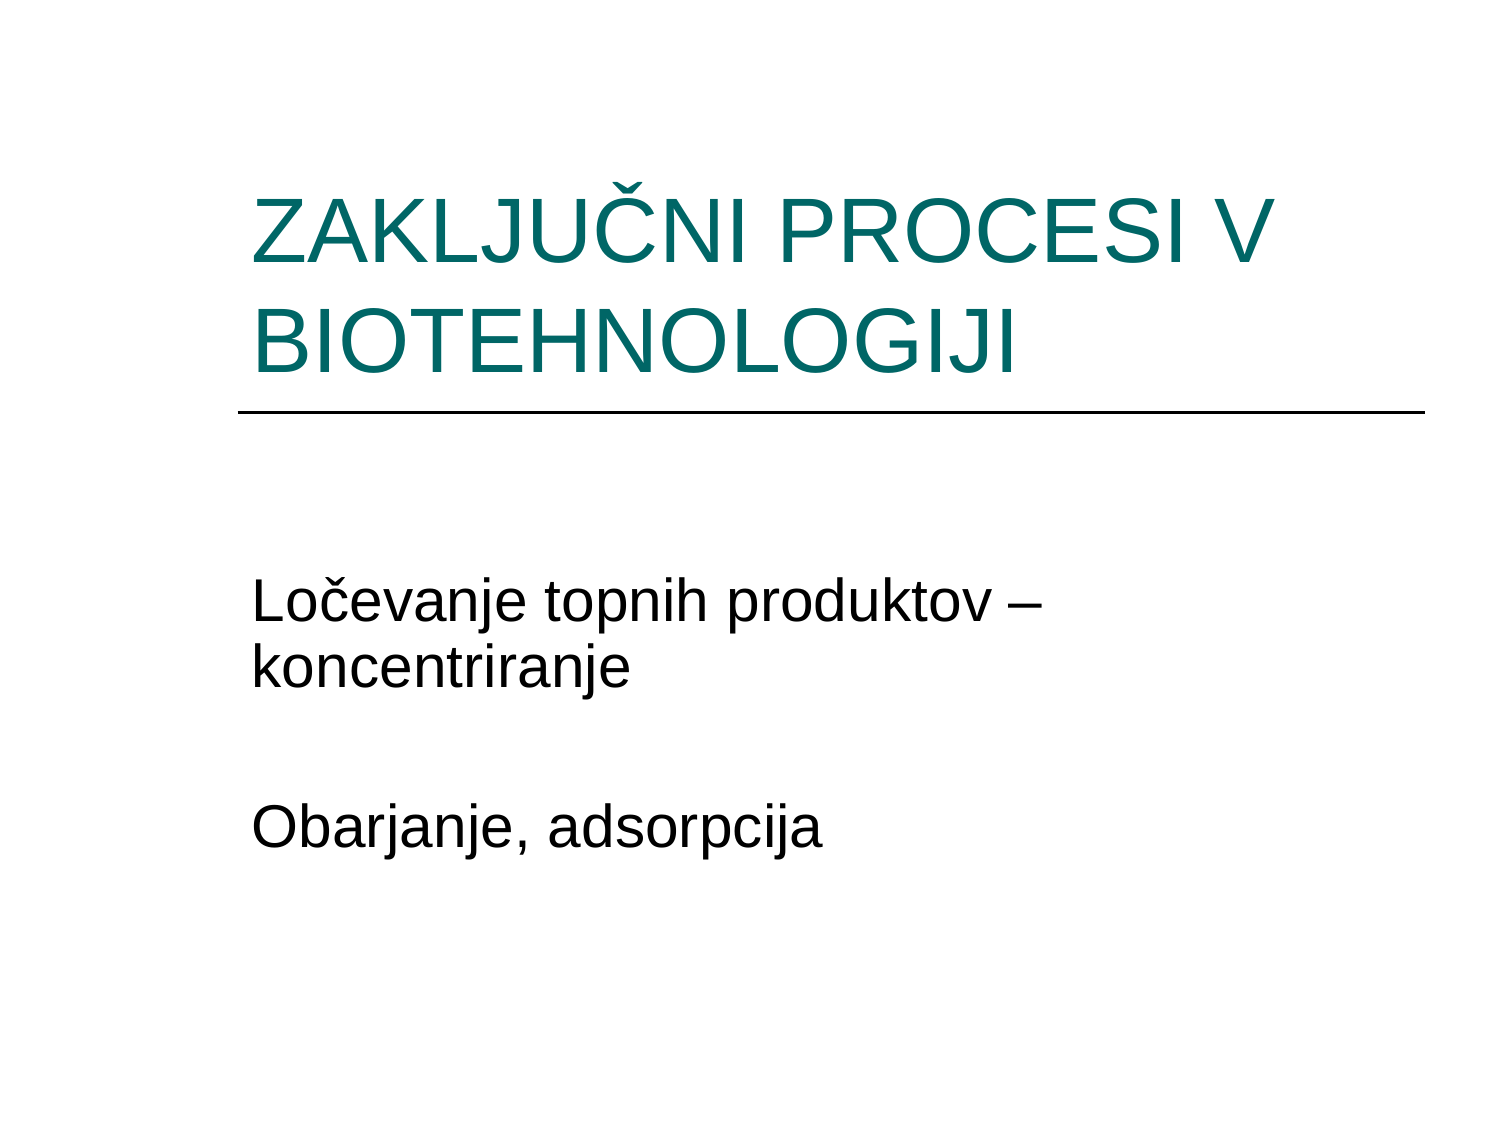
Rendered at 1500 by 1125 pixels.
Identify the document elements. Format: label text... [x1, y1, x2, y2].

title ZAKLJUČNI PROCESI V BIOTEHNOLOGIJI [236, 161, 1425, 399]
text_box Ločevanje topnih produktov – koncentriranje Obarjanje, adsorpcija [236, 562, 1425, 869]
